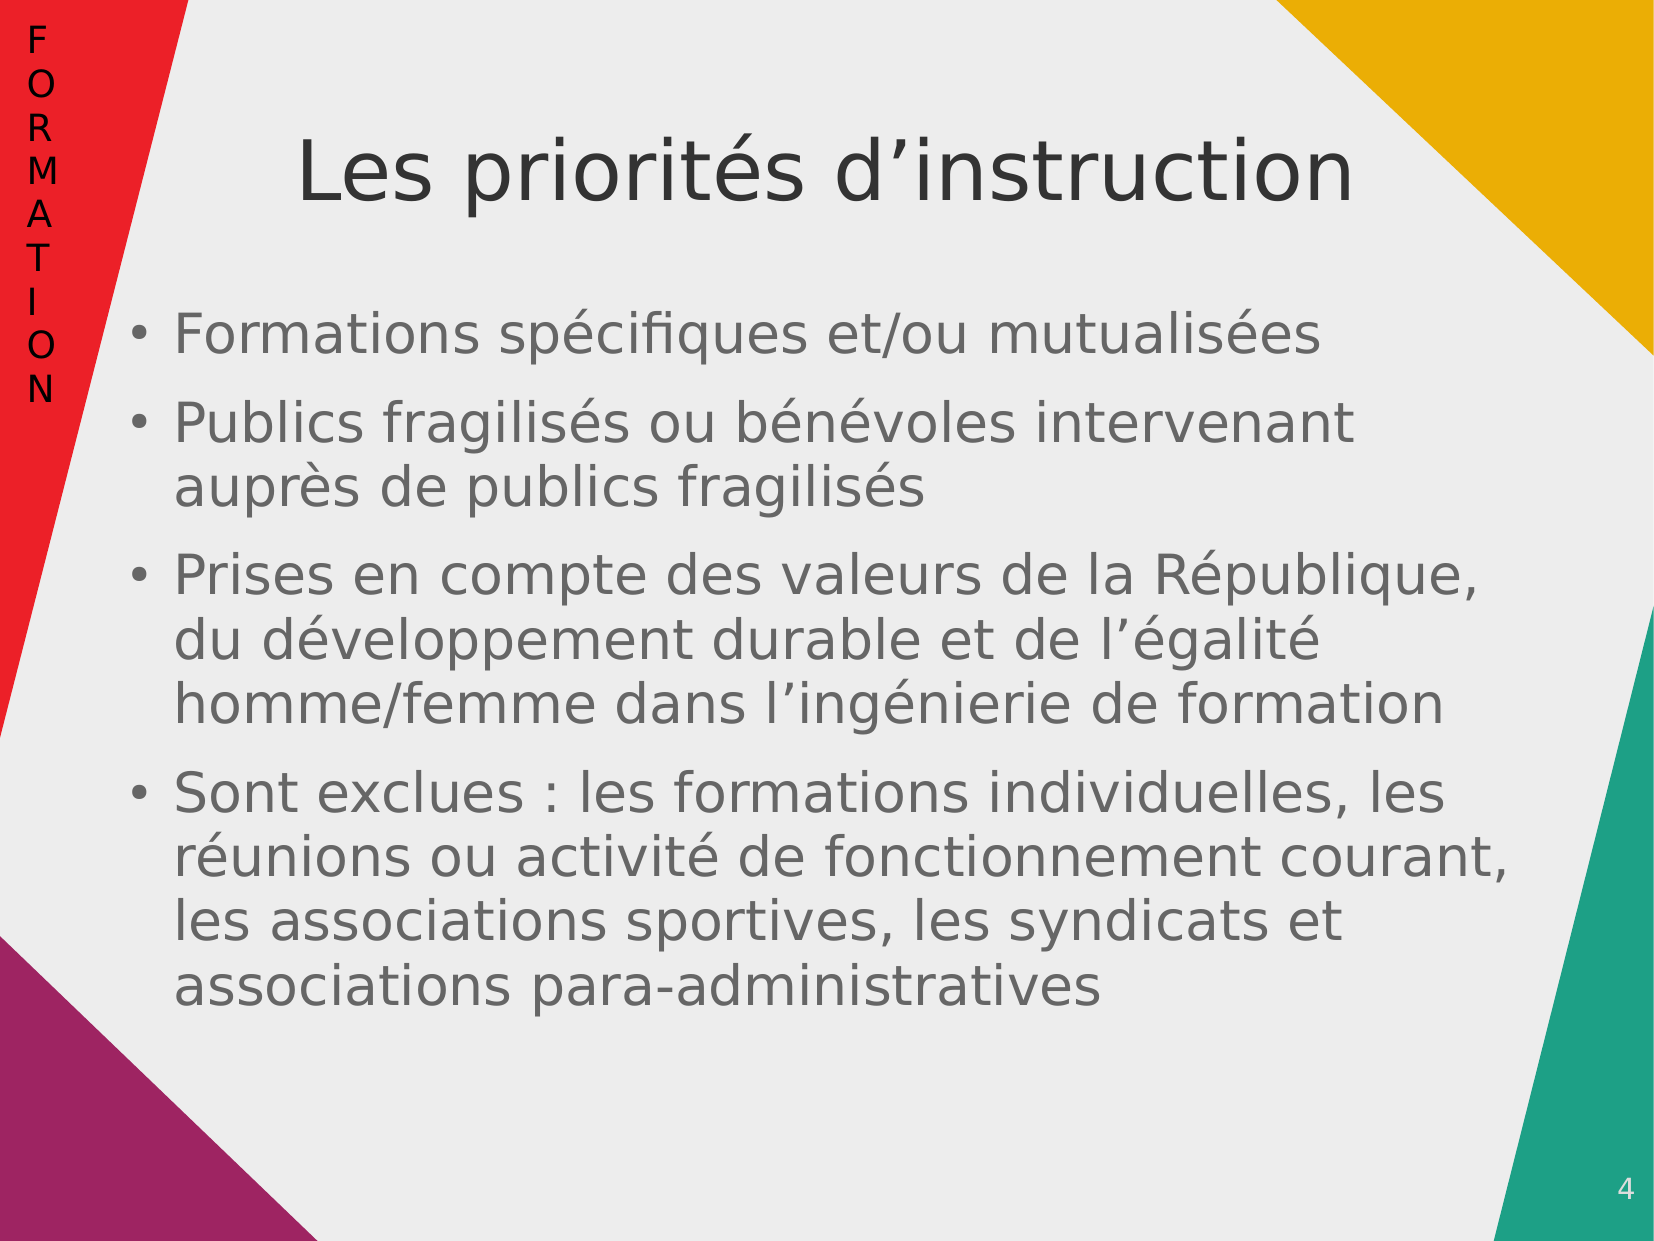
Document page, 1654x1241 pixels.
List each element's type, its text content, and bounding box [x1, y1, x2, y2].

text_box FORMAT ION [11, 11, 60, 419]
title Les priorités d’instruction [114, 73, 1539, 271]
list Formations spécifiques et/ou mutualisées Publics fragilisés ou bénévoles intervenant auprès de publics fragilisés Prises en compte des valeurs de la République, du développement durable et de l’égalité homme/femme dans l’ingénierie de formation Sont exclues : les formations individuelles, les réunions ou activité de fonctionnement courant, les associations sportives, les syndicats et associations para-administratives [114, 302, 1539, 1033]
